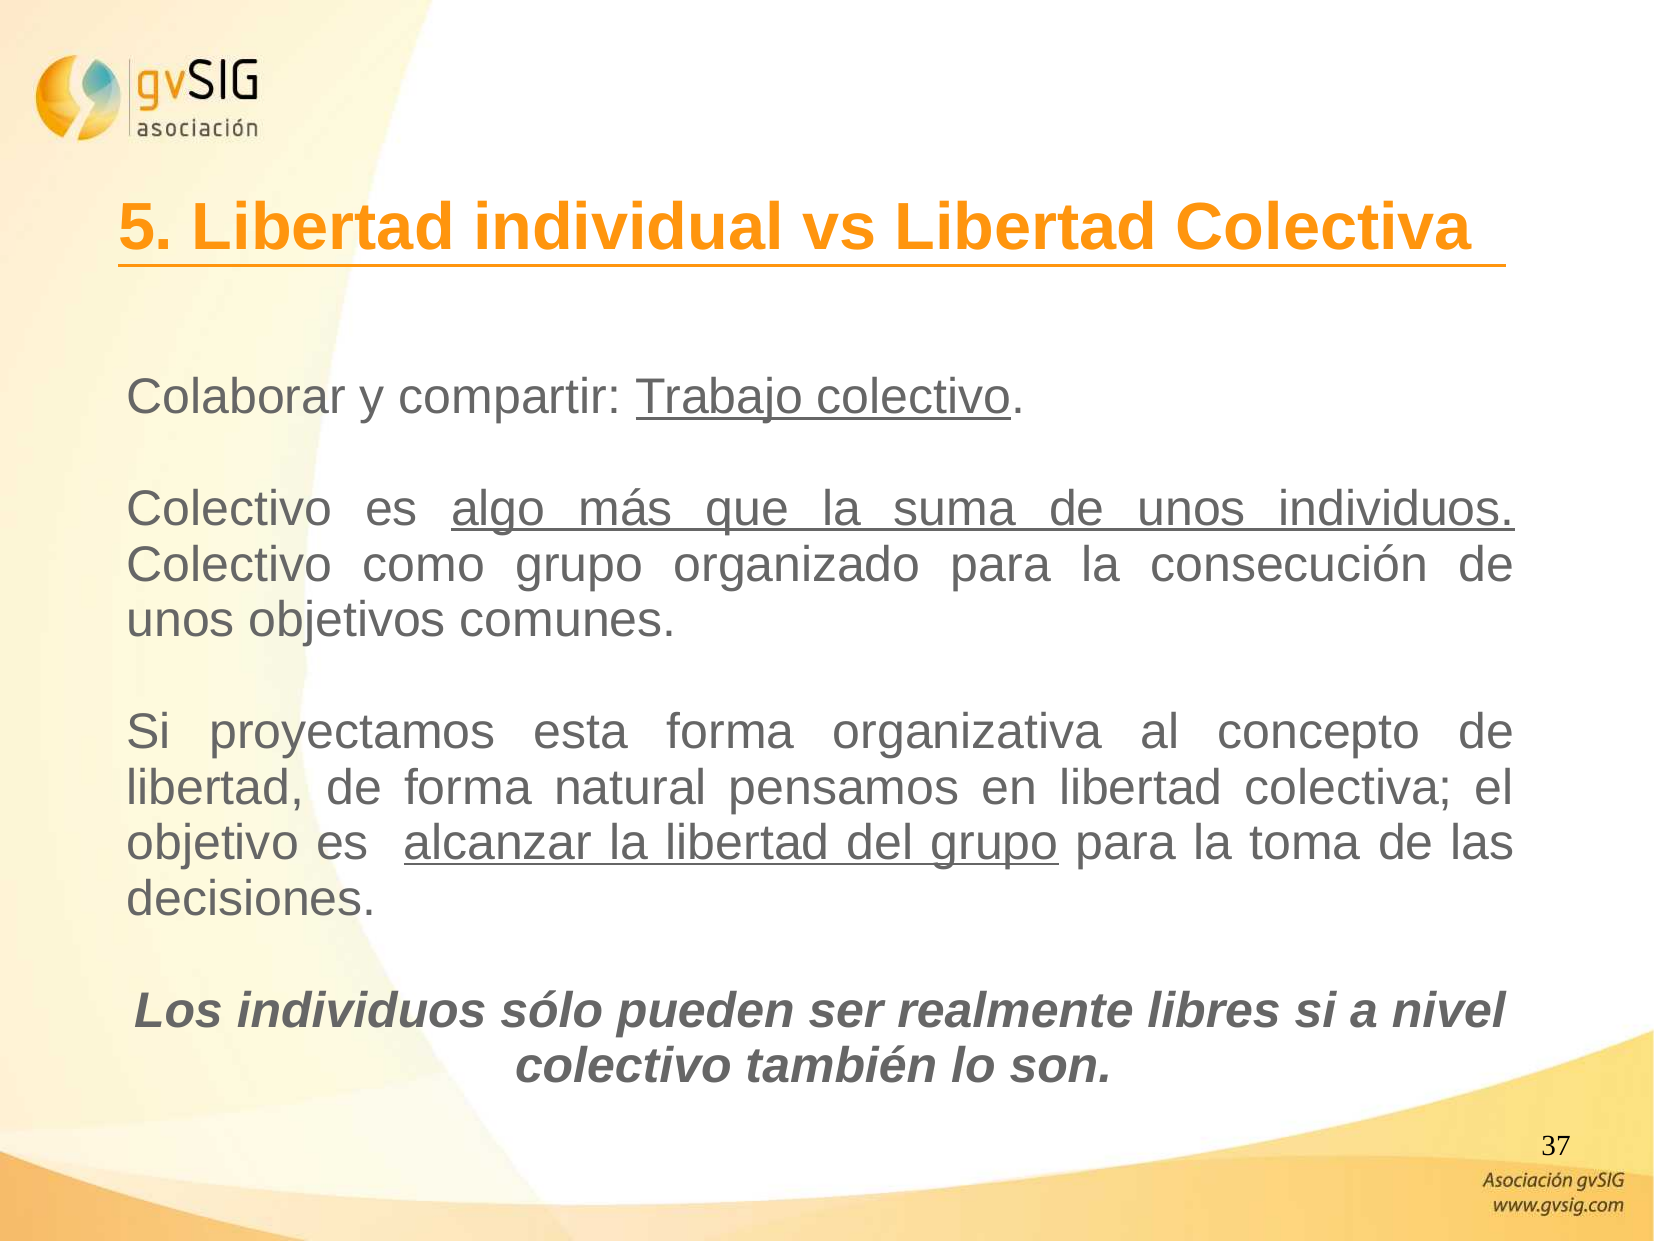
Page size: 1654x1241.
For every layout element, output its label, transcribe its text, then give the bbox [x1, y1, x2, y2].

picture [0, 0, 1654, 1241]
title 5. Libertad individual vs Libertad Colectiva [118, 177, 1607, 276]
text_box Colaborar y compartir: Trabajo colectivo. Colectivo es algo más que la suma de unos individuos. Colectivo como grupo organizado para la consecución de unos objetivos comunes. Si proyectamos esta forma organizativa al concepto de libertad, de forma natural pensamos en libertad colectiva; el objetivo es alcanzar la libertad del grupo para la toma de las decisiones. Los individuos sólo pueden ser realmente libres si a nivel colectivo también lo son. [112, 361, 1530, 1101]
